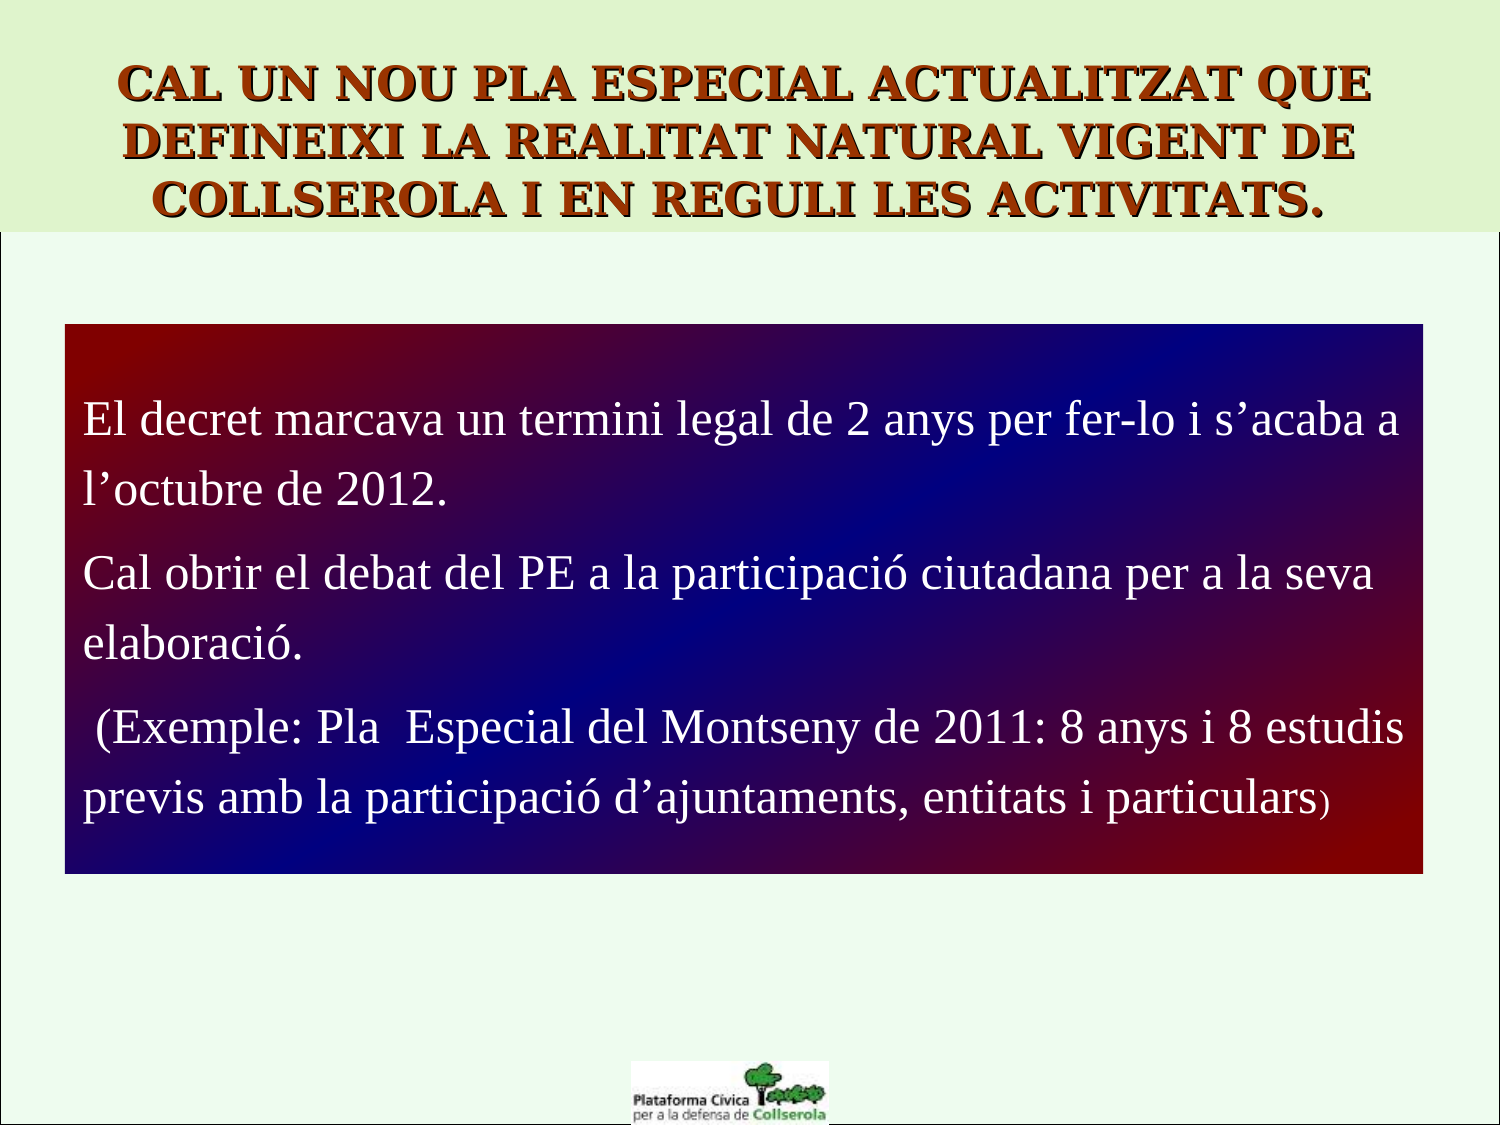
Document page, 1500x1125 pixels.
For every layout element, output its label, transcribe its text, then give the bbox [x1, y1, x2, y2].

picture [631, 1061, 829, 1125]
subtitle El decret marcava un termini legal de 2 anys per fer-lo i s’acaba a l’octubre de 2012. Cal obrir el debat del PE a la participació ciutadana per a la seva elaboració. (Exemple: Pla Especial del Montseny de 2011: 8 anys i 8 estudis previs amb la participació d’ajuntaments, entitats i particulars) [64, 324, 1424, 874]
title CAL UN NOU PLA ESPECIAL ACTUALITZAT QUE DEFINEIXI LA REALITAT NATURAL VIGENT DE COLLSEROLA I EN REGULI LES ACTIVITATS. [58, 29, 1418, 246]
